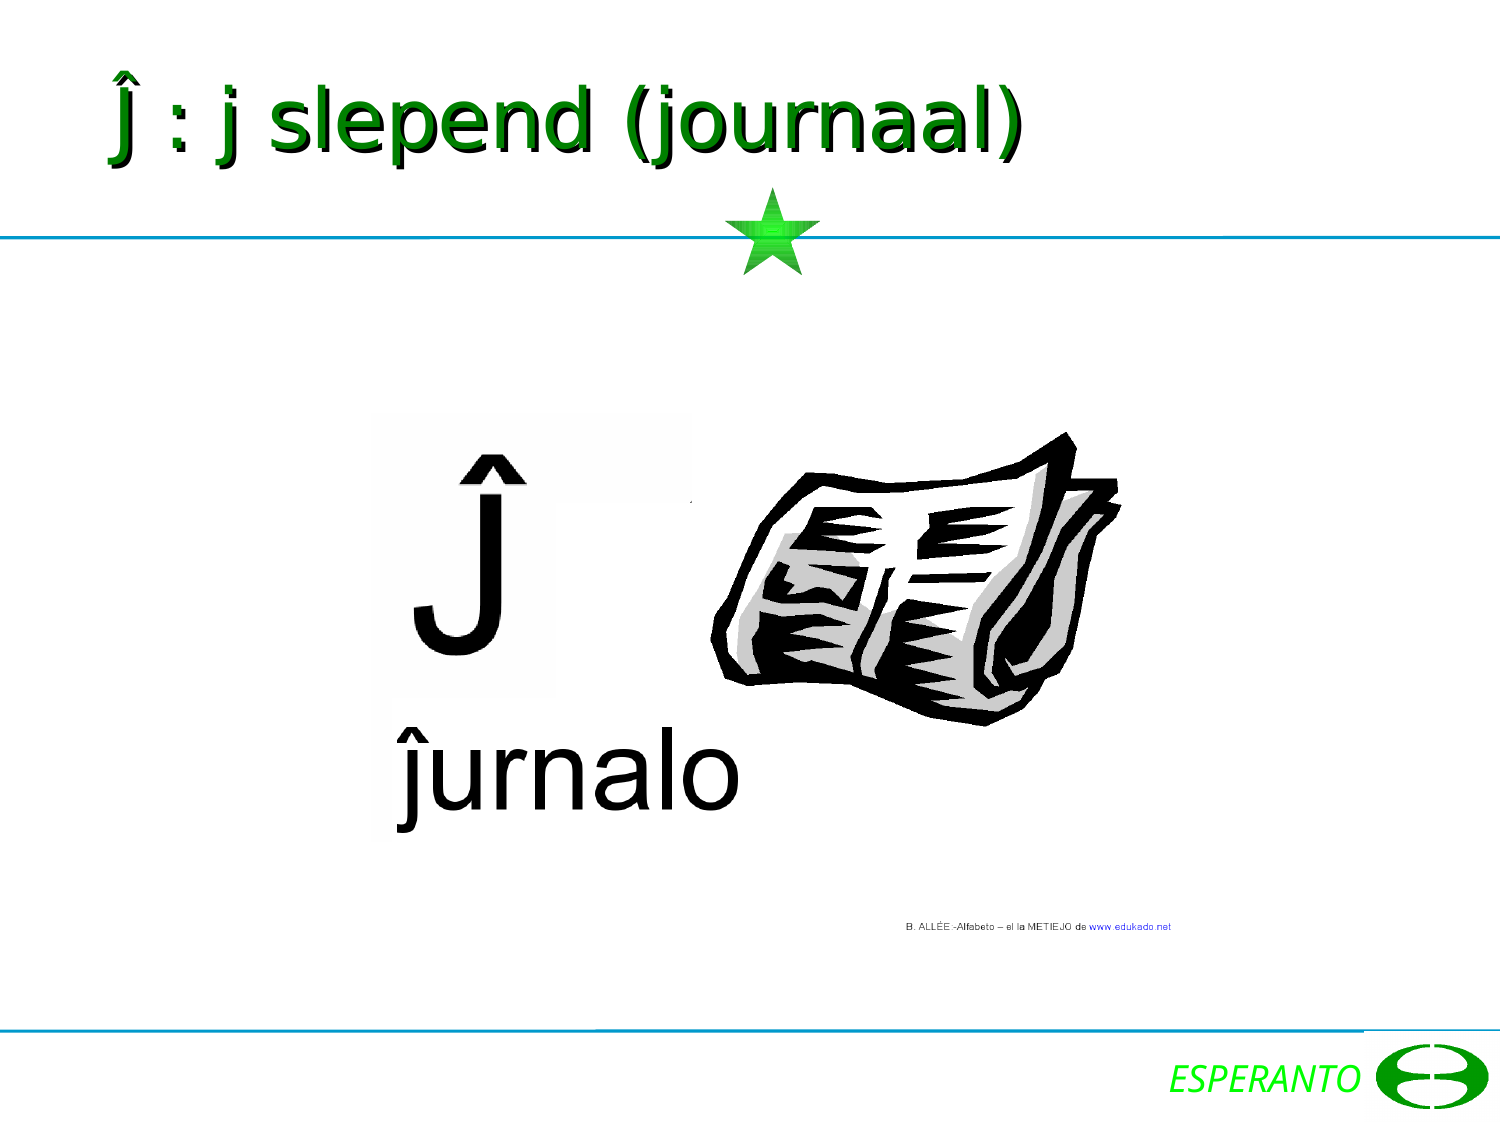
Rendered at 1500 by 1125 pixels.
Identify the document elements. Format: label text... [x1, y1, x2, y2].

picture [290, 277, 1252, 1020]
picture [1364, 1032, 1500, 1122]
title Ĵ : j slepend (journaal) [112, 5, 1448, 245]
